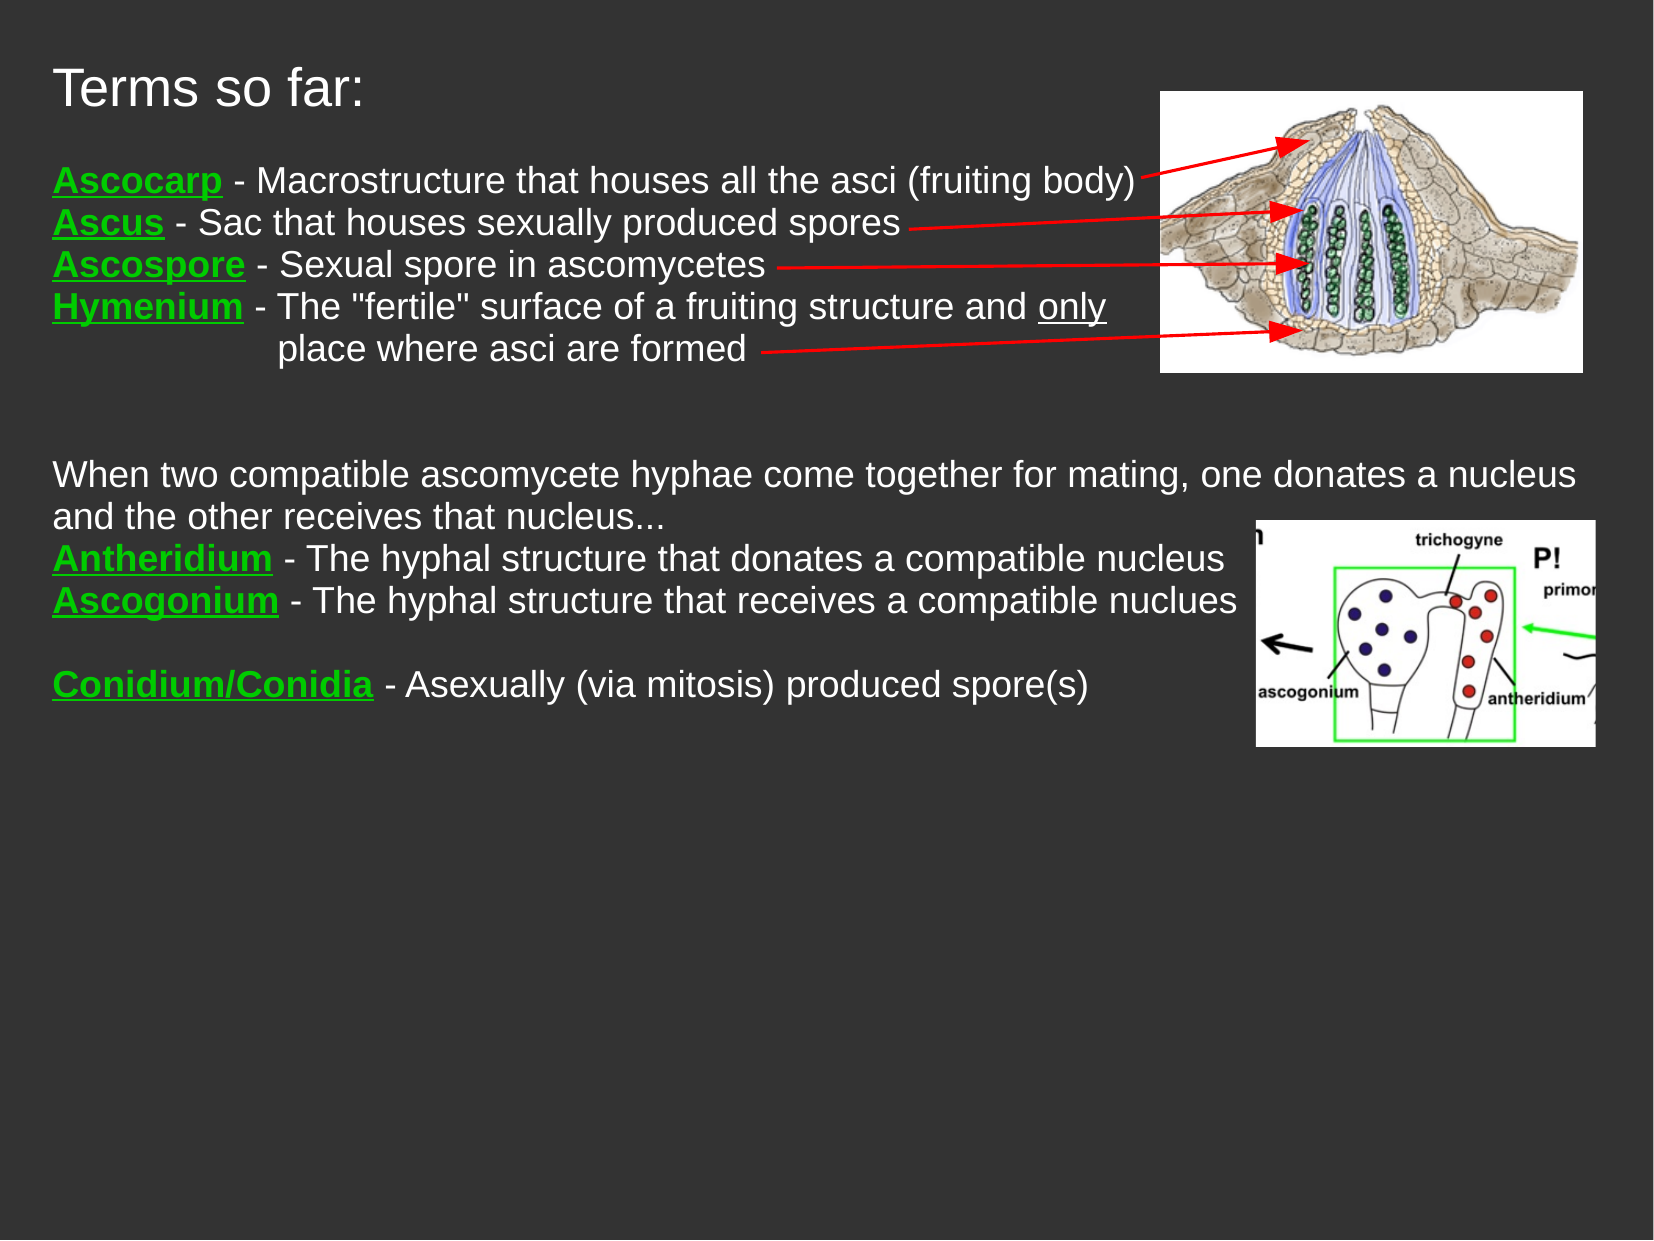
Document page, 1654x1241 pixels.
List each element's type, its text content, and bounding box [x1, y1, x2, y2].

picture [1255, 520, 1596, 748]
picture [1160, 91, 1583, 373]
text_box Terms so far: Ascocarp - Macrostructure that houses all the asci (fruiting body) Ascus - Sac that houses sexually produced spores Ascospore - Sexual spore in ascomycetes Hymenium - The "fertile" surface of a fruiting structure and only place where asci are formed When two compatible ascomycete hyphae come together for mating, one donates a nucleus and the other receives that nucleus... Antheridium - The hyphal structure that donates a compatible nucleus Ascogonium - The hyphal structure that receives a compatible nuclues Conidium/Conidia - Asexually (via mitosis) produced spore(s) [37, 49, 1614, 881]
